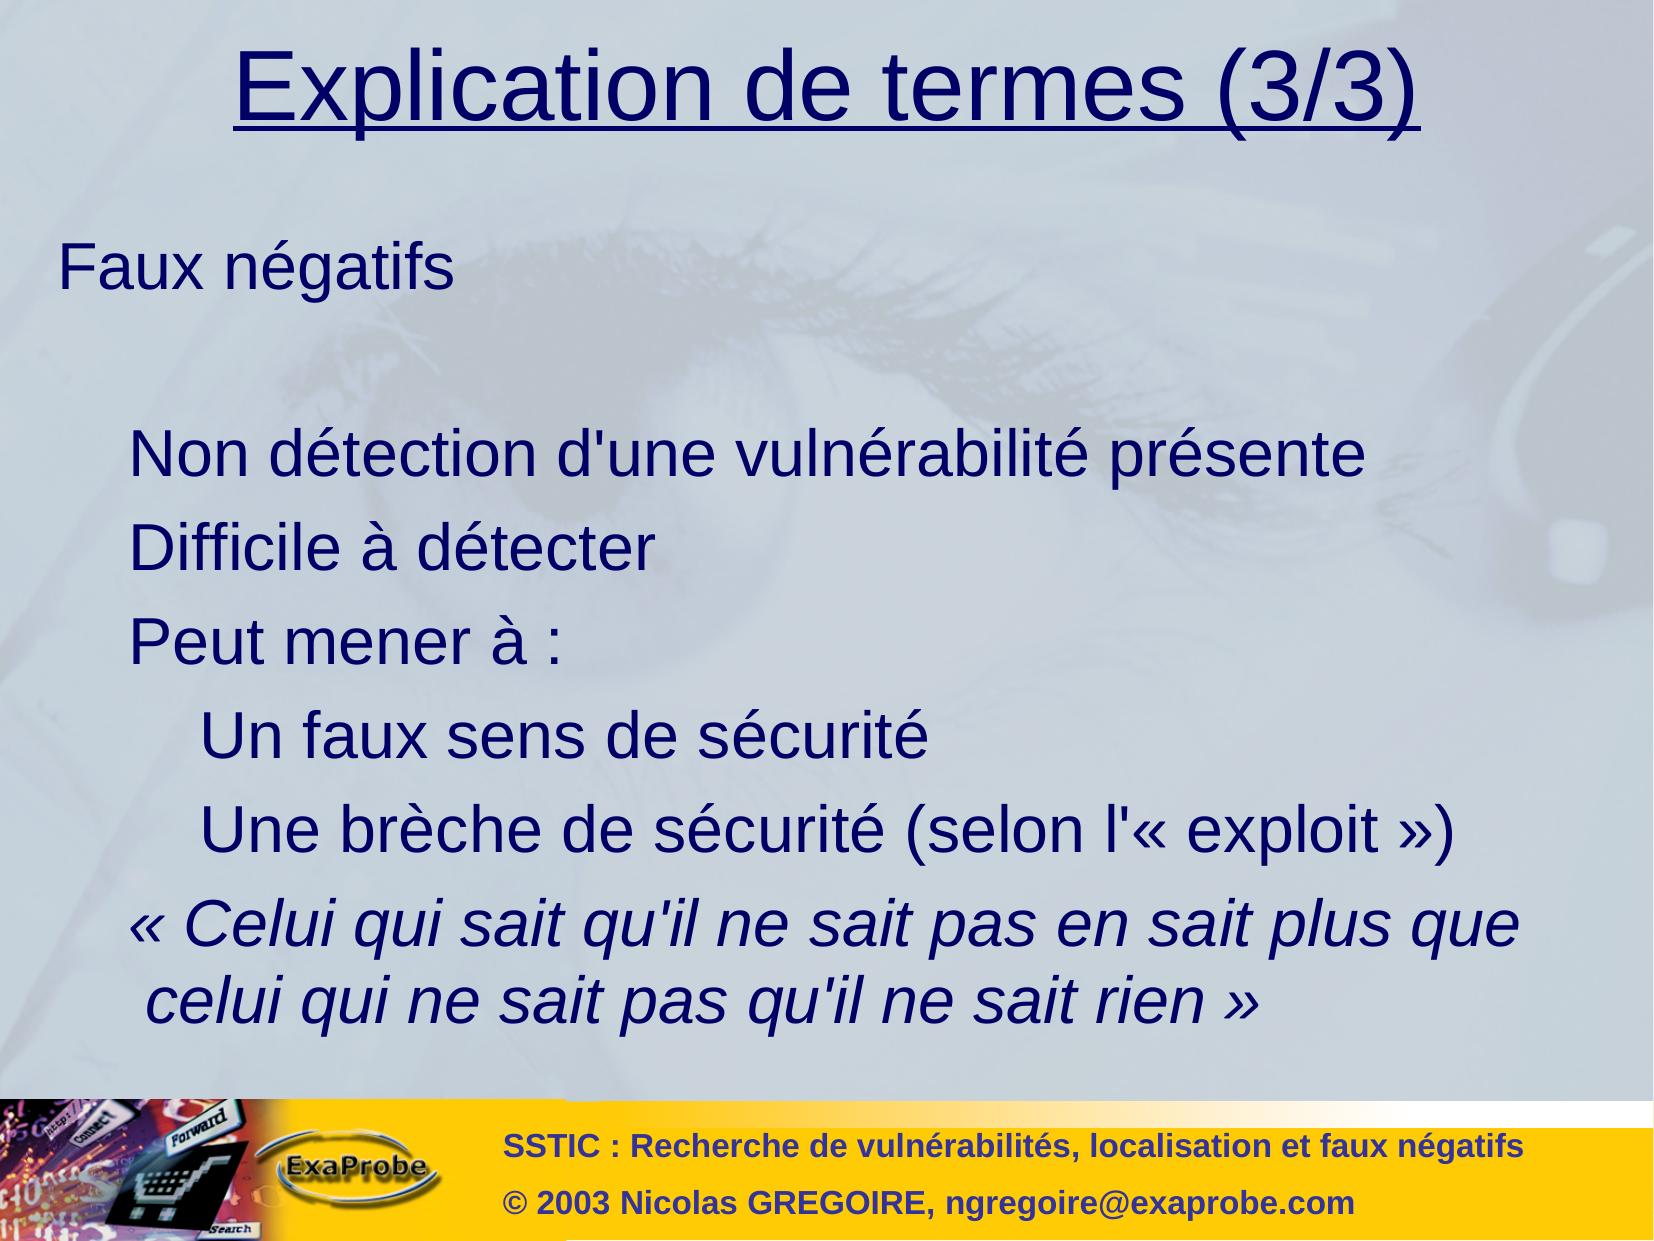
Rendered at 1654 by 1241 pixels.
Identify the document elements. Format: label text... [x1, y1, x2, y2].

title Explication de termes (3/3) [0, 0, 1654, 167]
subtitle Faux négatifs Non détection d'une vulnérabilité présente Difficile à détecter Peut mener à : Un faux sens de sécurité Une brèche de sécurité (selon l'« exploit ») « Celui qui sait qu'il ne sait pas en sait plus que celui qui ne sait pas qu'il ne sait rien » [39, 222, 1623, 1041]
